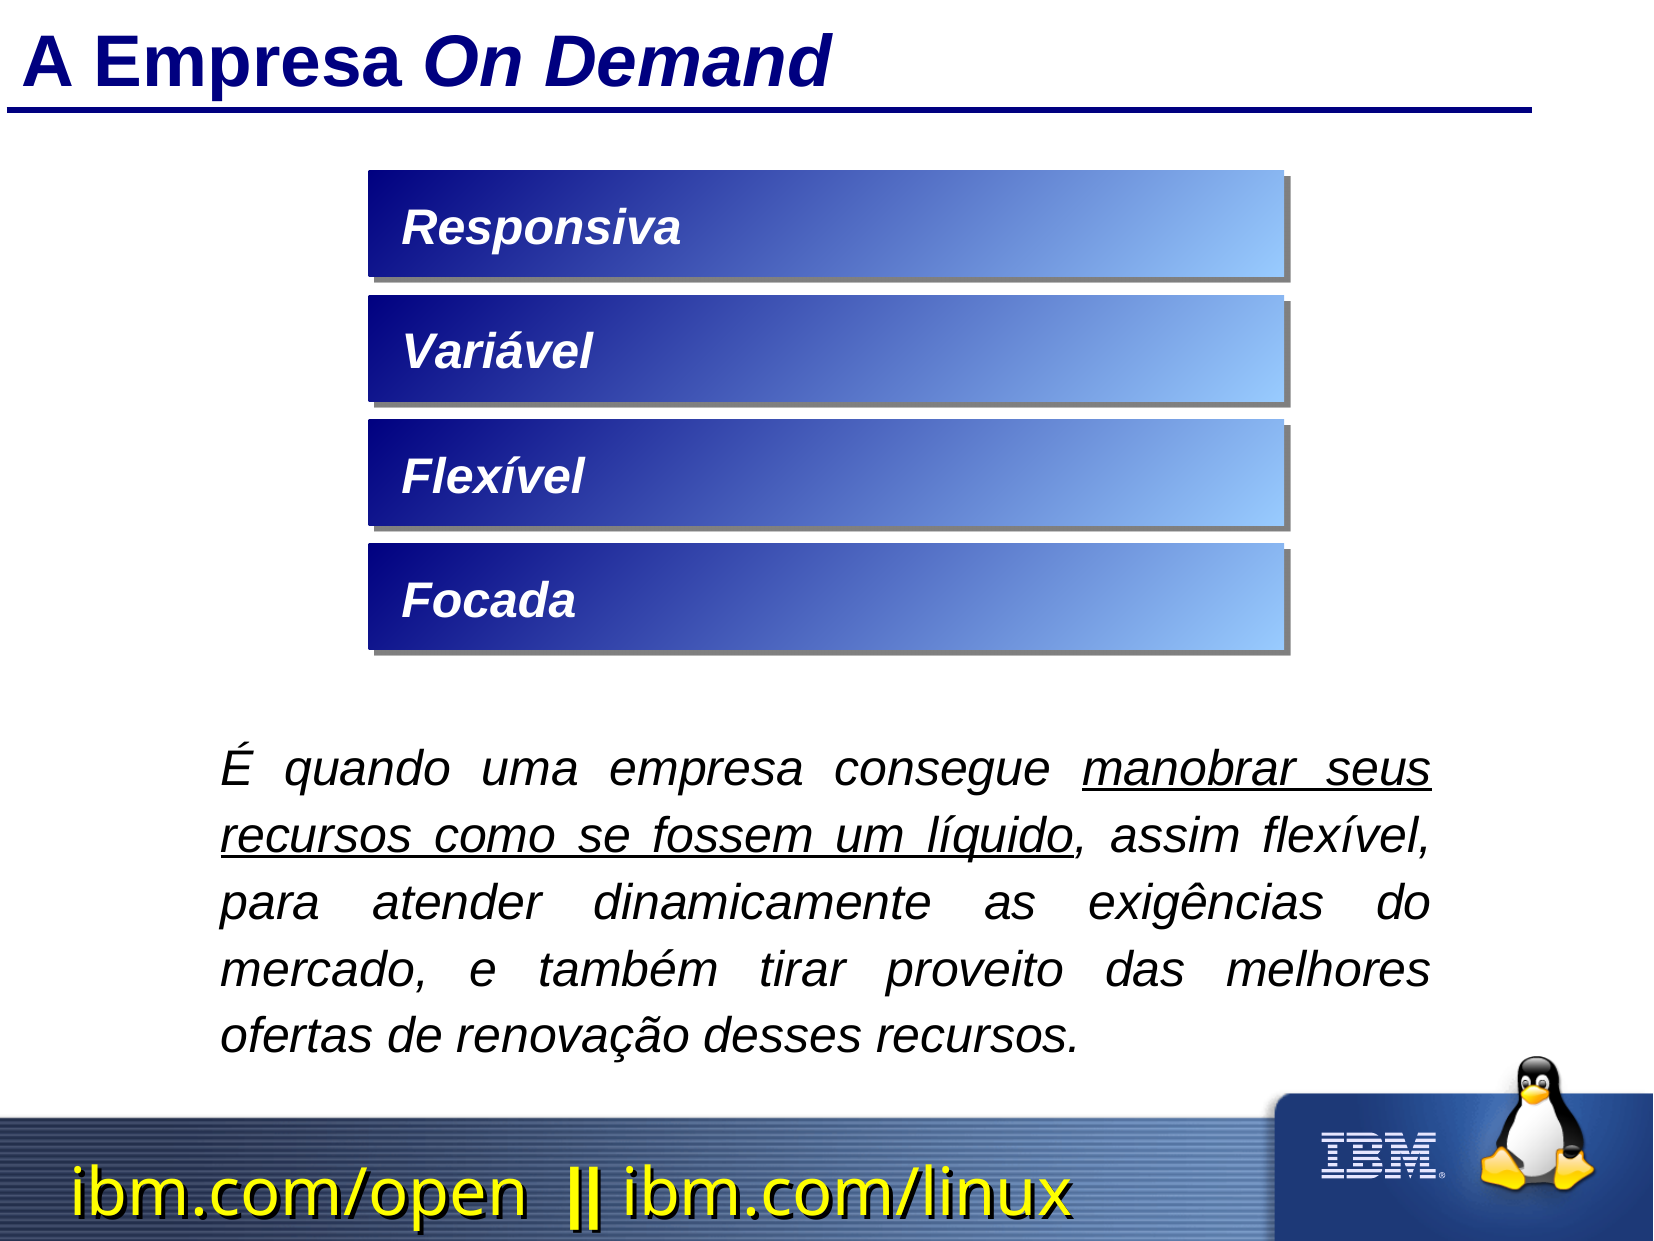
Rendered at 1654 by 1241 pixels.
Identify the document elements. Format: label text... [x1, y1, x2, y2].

picture [0, 1061, 220, 1241]
text_box [368, 419, 1285, 526]
picture [1433, 1055, 1653, 1241]
text_box Flexível [401, 444, 602, 518]
text_box [368, 170, 1285, 277]
text_box Focada [401, 567, 594, 642]
text_box É quando uma empresa consegue manobrar seus recursos como se fossem um líquido, assim flexível, para atender dinamicamente as exigências do mercado, e também tirar proveito das melhores ofertas de renovação desses recursos. [220, 729, 1433, 1241]
text_box Variável [401, 319, 612, 393]
text_box A Empresa On Demand [21, 14, 1610, 127]
text_box [368, 295, 1285, 402]
text_box Responsiva [401, 194, 710, 269]
text_box [368, 543, 1285, 650]
